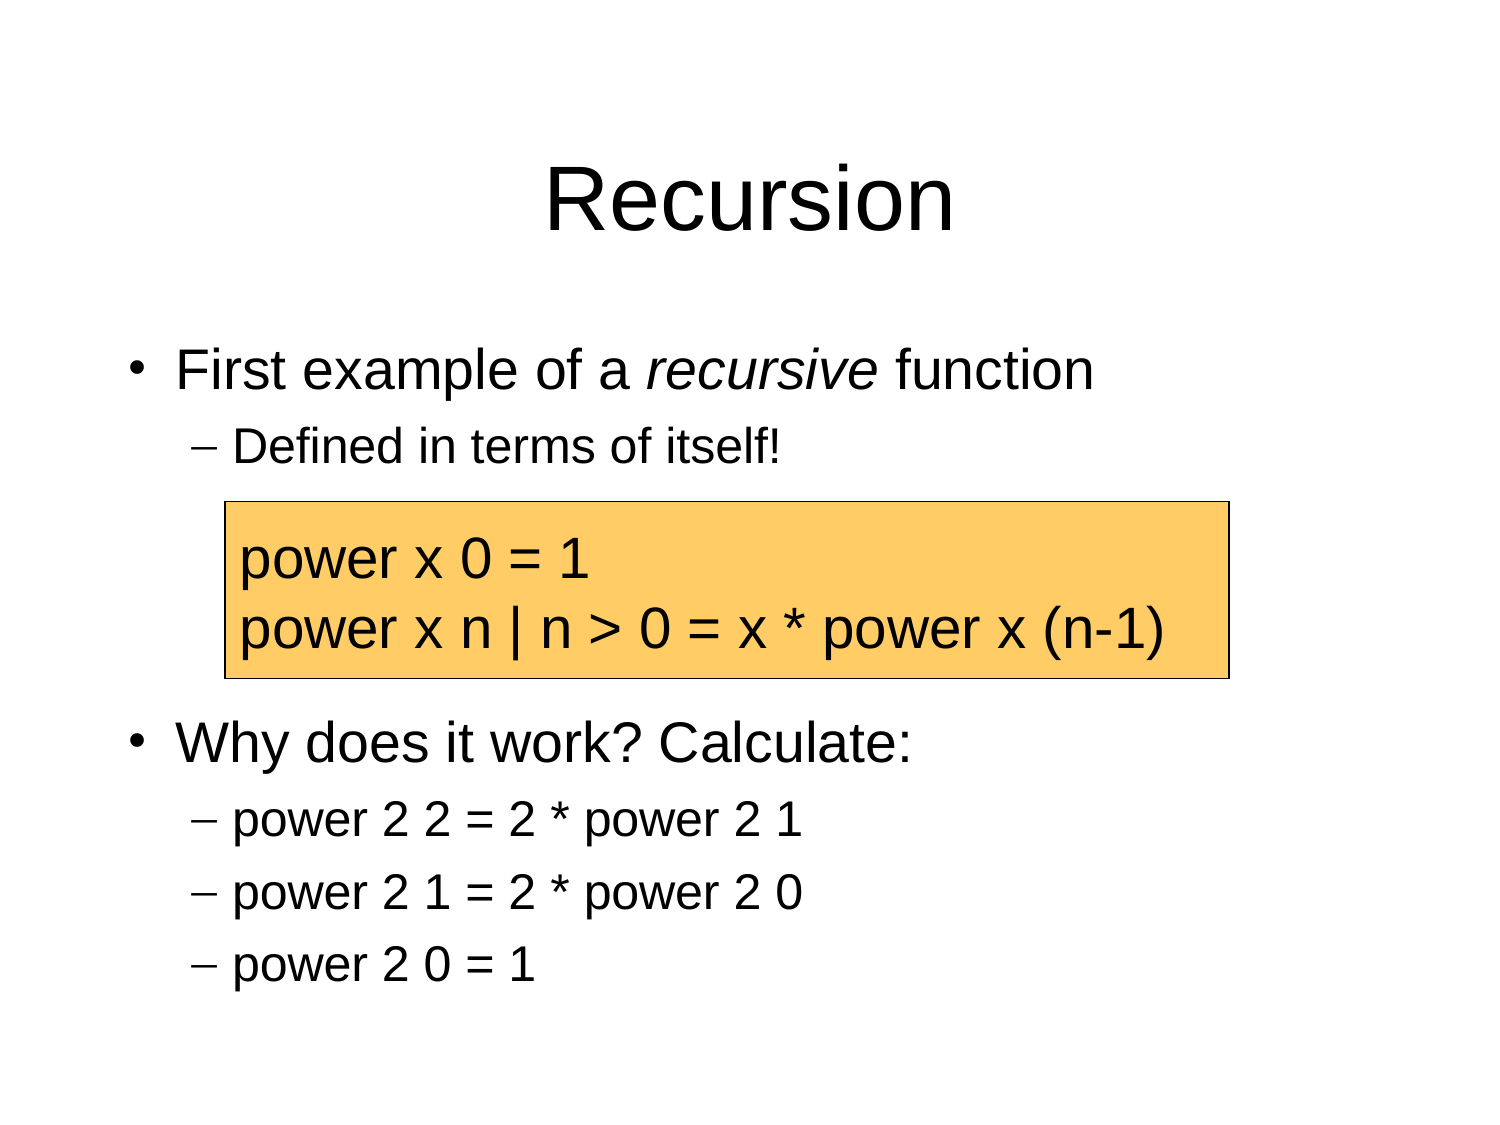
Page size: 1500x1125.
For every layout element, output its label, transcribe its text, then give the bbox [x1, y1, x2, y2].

text_box power x 0 = 1 power x n | n > 0 = x * power x (n-1) [225, 501, 1229, 679]
title Recursion [112, 99, 1388, 288]
list First example of a recursive function Defined in terms of itself! Why does it work? Calculate: power 2 2 = 2 * power 2 1 power 2 1 = 2 * power 2 0 power 2 0 = 1 [112, 324, 1388, 1000]
